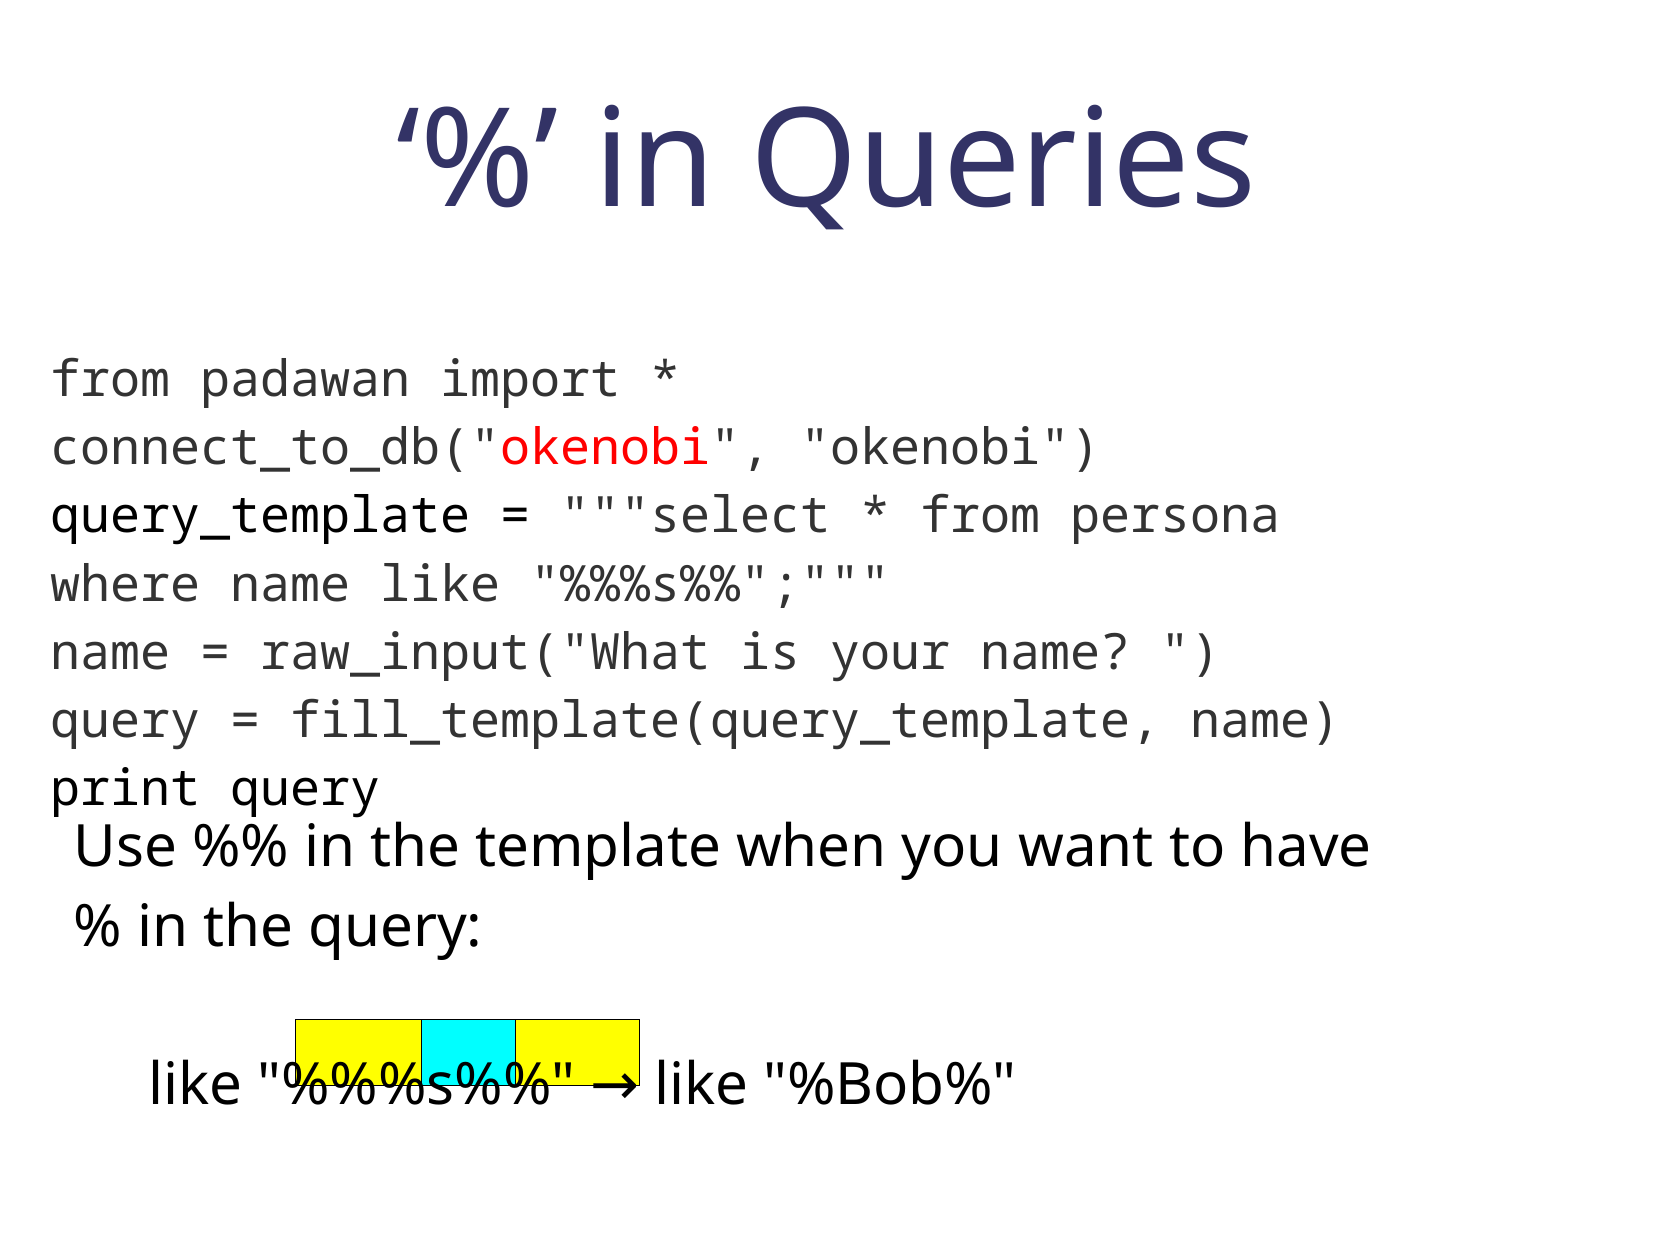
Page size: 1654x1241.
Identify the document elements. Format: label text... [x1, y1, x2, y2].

subtitle from padawan import * connect_to_db("okenobi", "okenobi") query_template = """select * from persona where name like "%%%s%%";""" name = raw_input("What is your name? ") query = fill_template(query_template, name) print query [50, 274, 1654, 721]
title ‘%’ in Queries [82, 56, 1571, 250]
text_box Use %% in the template when you want to have % in the query: like "%%%s%%" → like "%Bob%" [59, 797, 1516, 1096]
